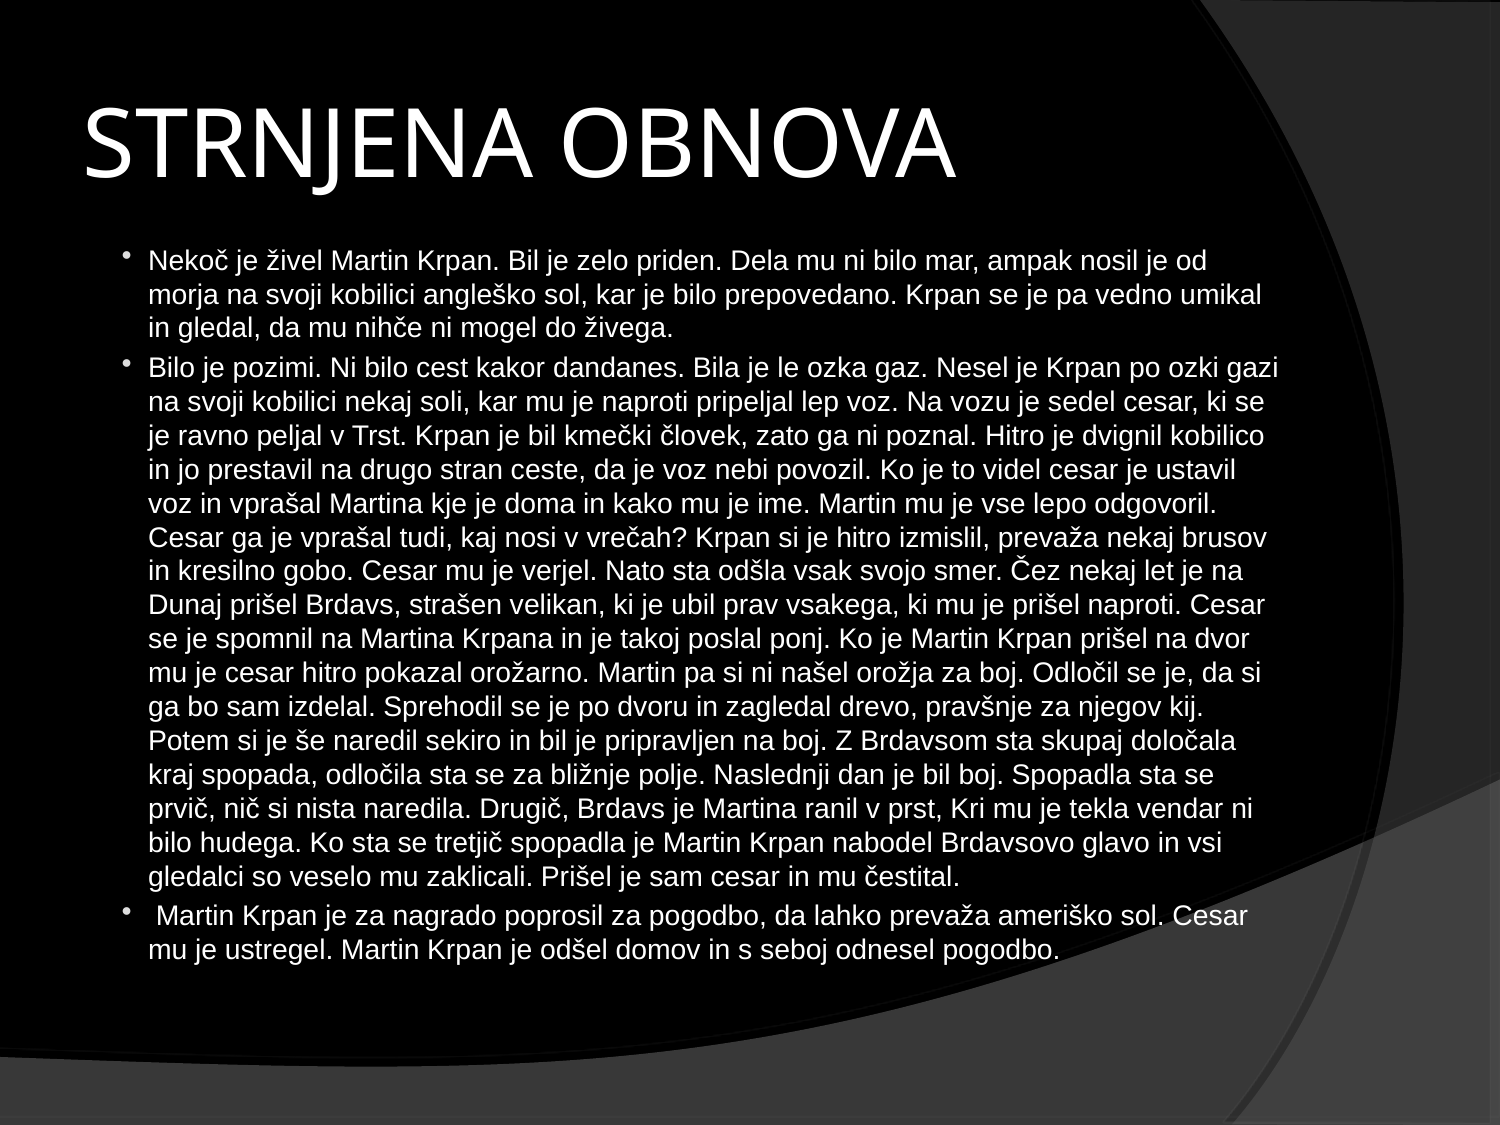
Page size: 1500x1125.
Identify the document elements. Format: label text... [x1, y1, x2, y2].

list Nekoč je živel Martin Krpan. Bil je zelo priden. Dela mu ni bilo mar, ampak nosil je od morja na svoji kobilici angleško sol, kar je bilo prepovedano. Krpan se je pa vedno umikal in gledal, da mu nihče ni mogel do živega. Bilo je pozimi. Ni bilo cest kakor dandanes. Bila je le ozka gaz. Nesel je Krpan po ozki gazi na svoji kobilici nekaj soli, kar mu je naproti pripeljal lep voz. Na vozu je sedel cesar, ki se je ravno peljal v Trst. Krpan je bil kmečki človek, zato ga ni poznal. Hitro je dvignil kobilico in jo prestavil na drugo stran ceste, da je voz nebi povozil. Ko je to videl cesar je ustavil voz in vprašal Martina kje je doma in kako mu je ime. Martin mu je vse lepo odgovoril. Cesar ga je vprašal tudi, kaj nosi v vrečah? Krpan si je hitro izmislil, prevaža nekaj brusov in kresilno gobo. Cesar mu je verjel. Nato sta odšla vsak svojo smer. Čez nekaj let je na Dunaj prišel Brdavs, strašen velikan, ki je ubil prav vsakega, ki mu je prišel naproti. Cesar se je spomnil na Martina Krpana in je takoj poslal ponj. Ko je Martin Krpan prišel na dvor mu je cesar hitro pokazal orožarno. Martin pa si ni našel orožja za boj. Odločil se je, da si ga bo sam izdelal. Sprehodil se je po dvoru in zagledal drevo, pravšnje za njegov kij. Potem si je še naredil sekiro in bil je pripravljen na boj. Z Brdavsom sta skupaj določala kraj spopada, odločila sta se za bližnje polje. Naslednji dan je bil boj. Spopadla sta se prvič, nič si nista naredila. Drugič, Brdavs je Martina ranil v prst, Kri mu je tekla vendar ni bilo hudega. Ko sta se tretjič spopadla je Martin Krpan nabodel Brdavsovo glavo in vsi gledalci so veselo mu zaklicali. Prišel je sam cesar in mu čestital. Martin Krpan je za nagrado poprosil za pogodbo, da lahko prevaža ameriško sol. Cesar mu je ustregel. Martin Krpan je odšel domov in s seboj odnesel pogodbo. [105, 234, 1300, 1005]
title STRNJENA OBNOVA [75, 45, 1300, 233]
